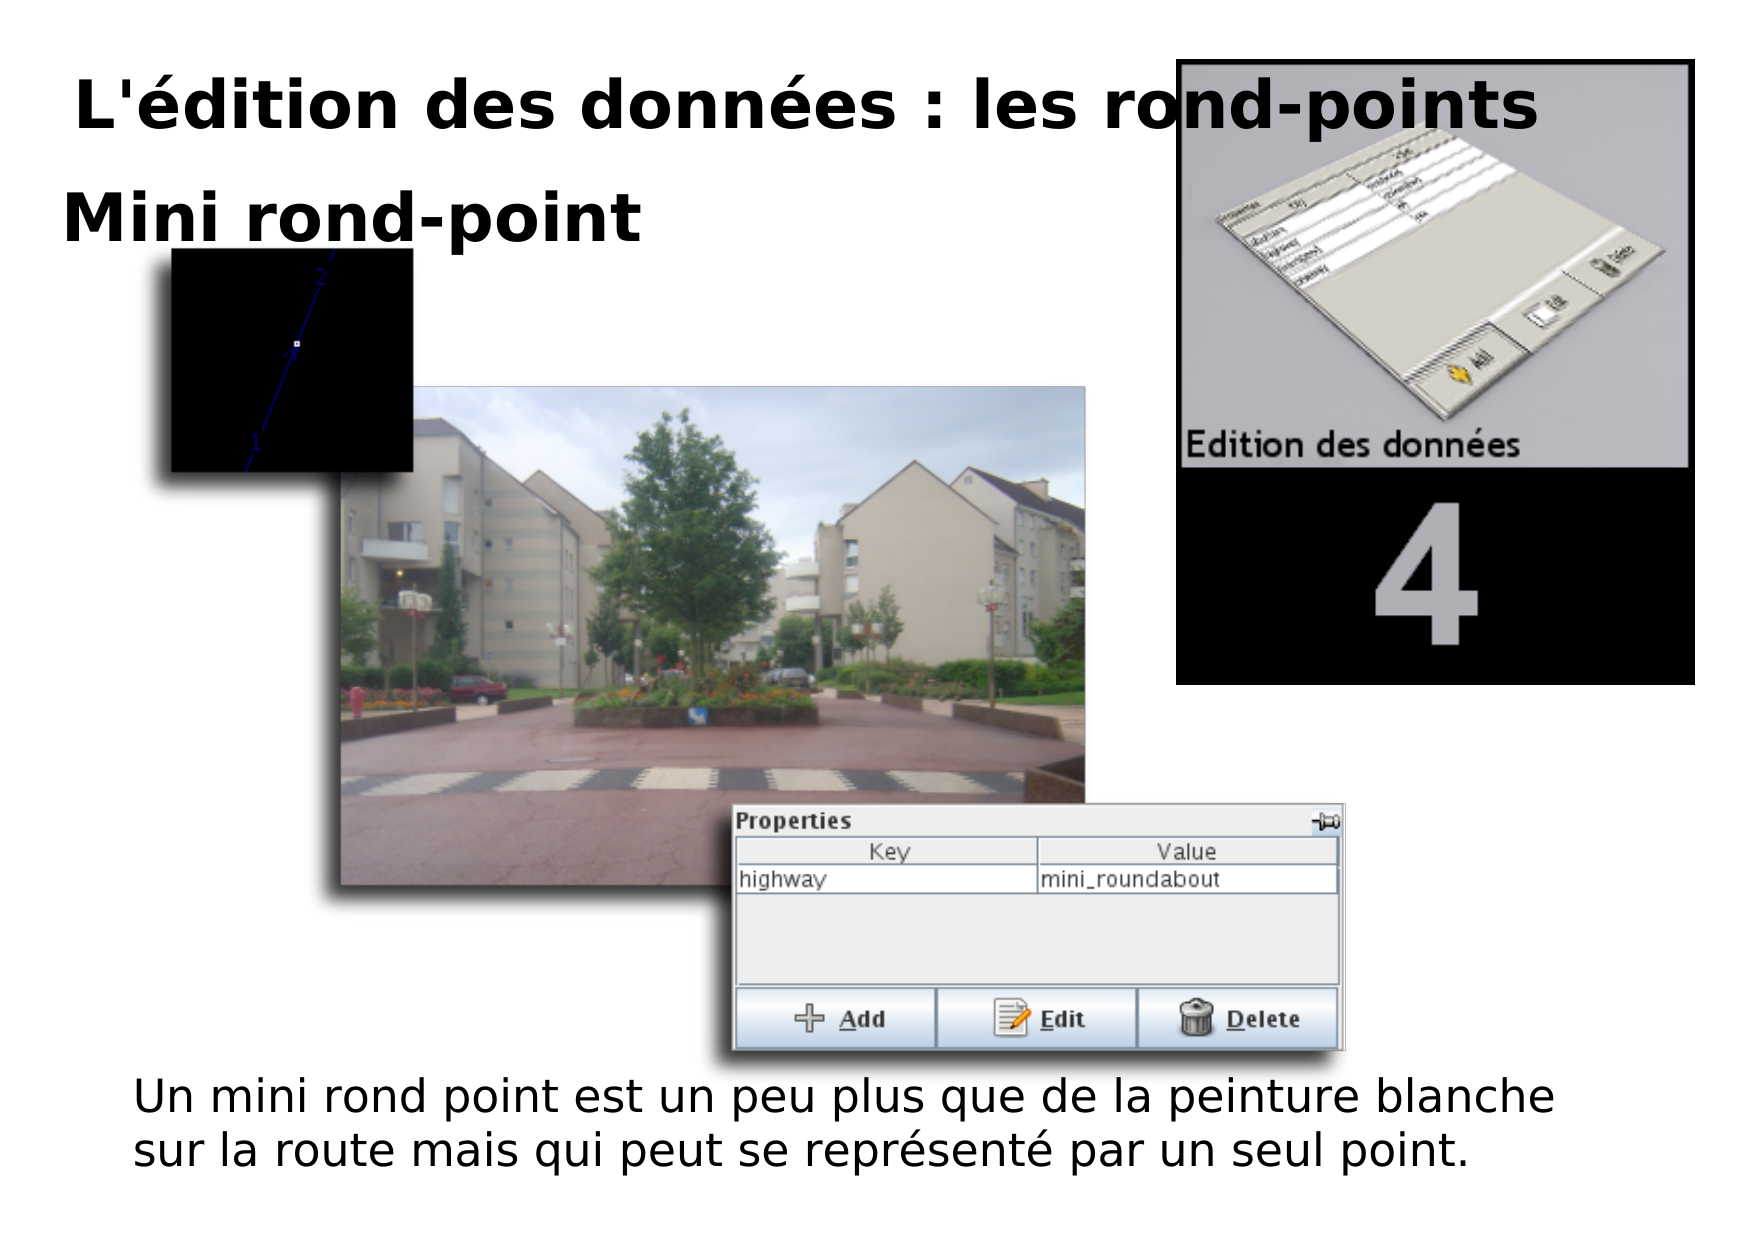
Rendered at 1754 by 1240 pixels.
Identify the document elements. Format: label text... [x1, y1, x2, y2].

picture [129, 59, 1695, 1062]
text_box L'édition des données : les rond-points [59, 59, 1684, 152]
text_box Mini rond-point [47, 172, 1123, 266]
text_box Un mini rond point est un peu plus que de la peinture blanche sur la route mais qui peut se représenté par un seul point. [118, 1062, 1654, 1185]
